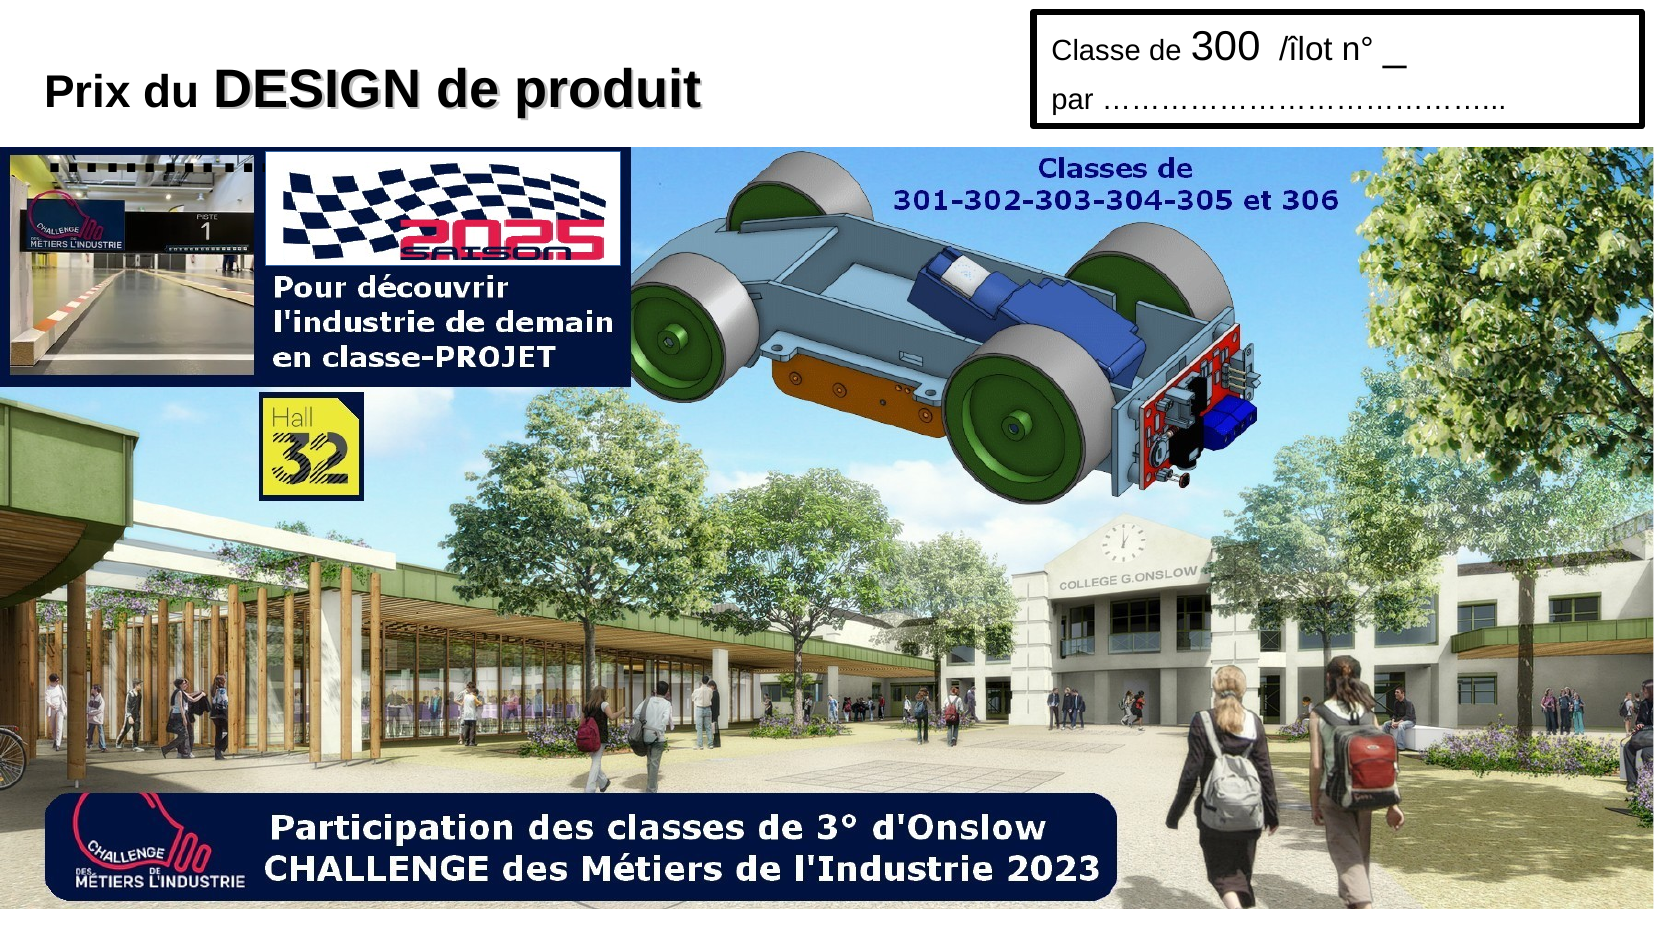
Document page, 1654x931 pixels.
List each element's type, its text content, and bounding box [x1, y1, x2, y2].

text_box Prix du DESIGN de produit …………………... [29, 47, 1093, 193]
text_box Classe de 300 /îlot n° _ par …………………………………... [1033, 11, 1642, 127]
text_box [265, 151, 621, 266]
picture [0, 147, 1654, 909]
picture [283, 162, 609, 263]
